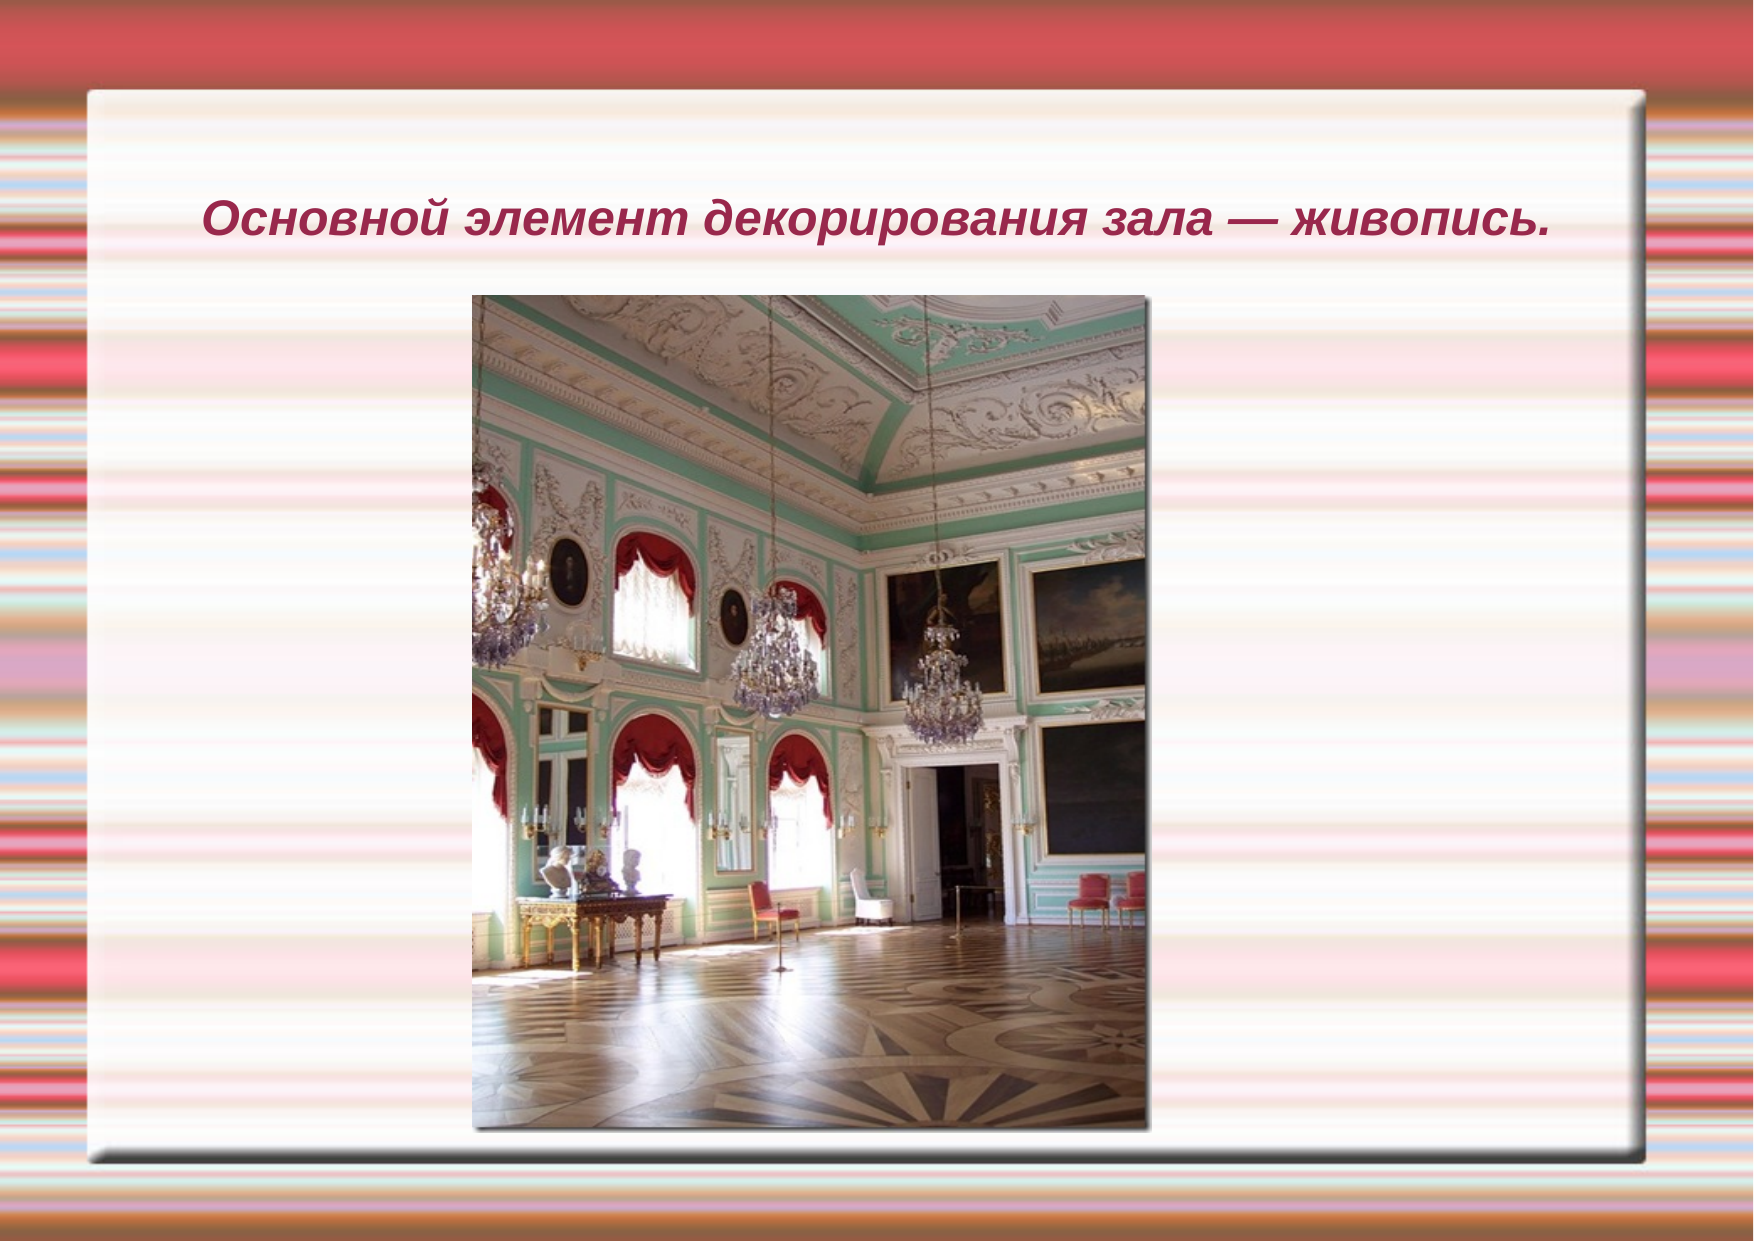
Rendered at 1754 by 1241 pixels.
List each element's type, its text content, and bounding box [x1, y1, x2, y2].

title Основной элемент декорирования зала — живопись. [128, 114, 1627, 322]
picture [0, 0, 1754, 1241]
